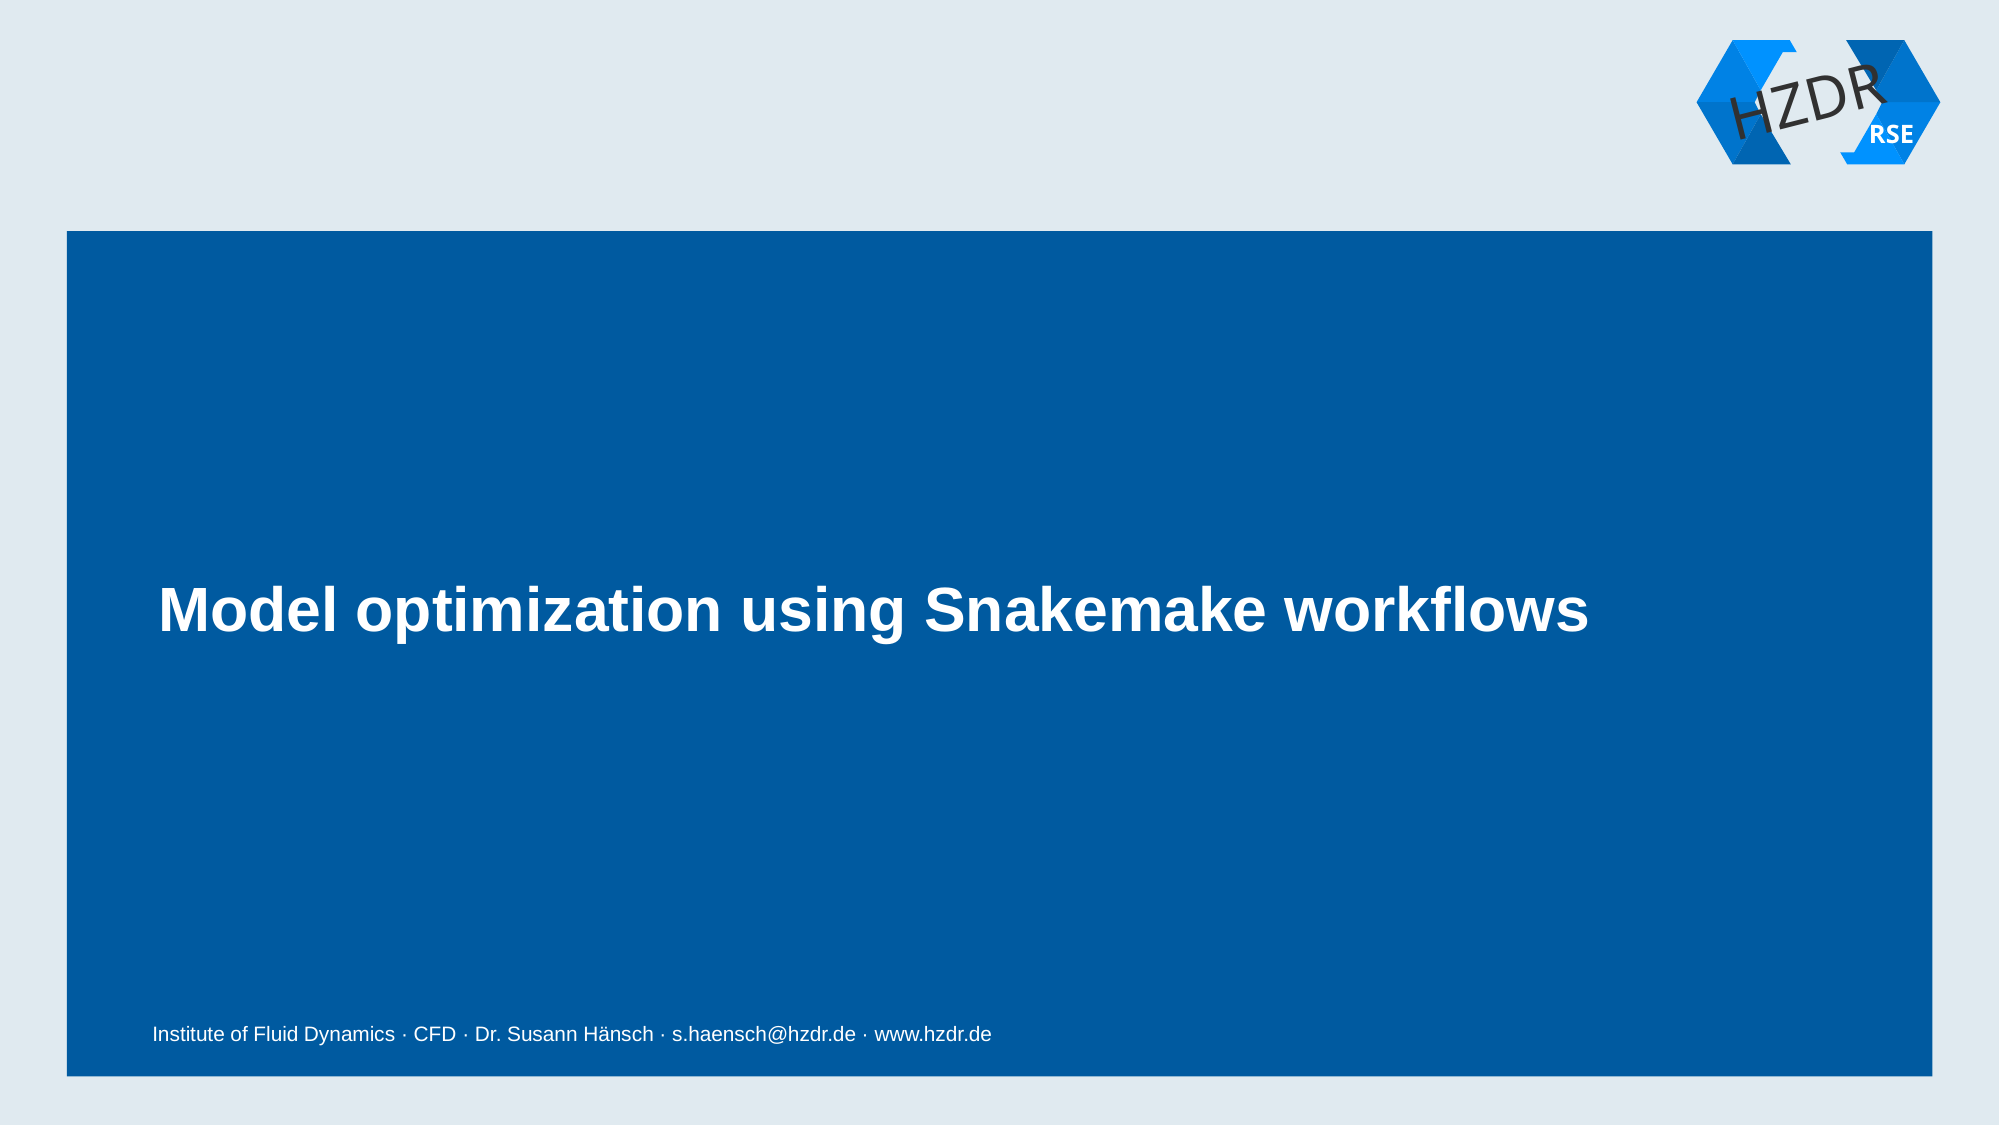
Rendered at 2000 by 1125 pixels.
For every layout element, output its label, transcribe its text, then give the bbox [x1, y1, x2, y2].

title Model optimization using Snakemake workflows [158, 562, 1894, 646]
list Institute of Fluid Dynamics · CFD · Dr. Susann Hänsch · s.haensch@hzdr.de · www.hzdr.de [152, 1014, 1594, 1052]
